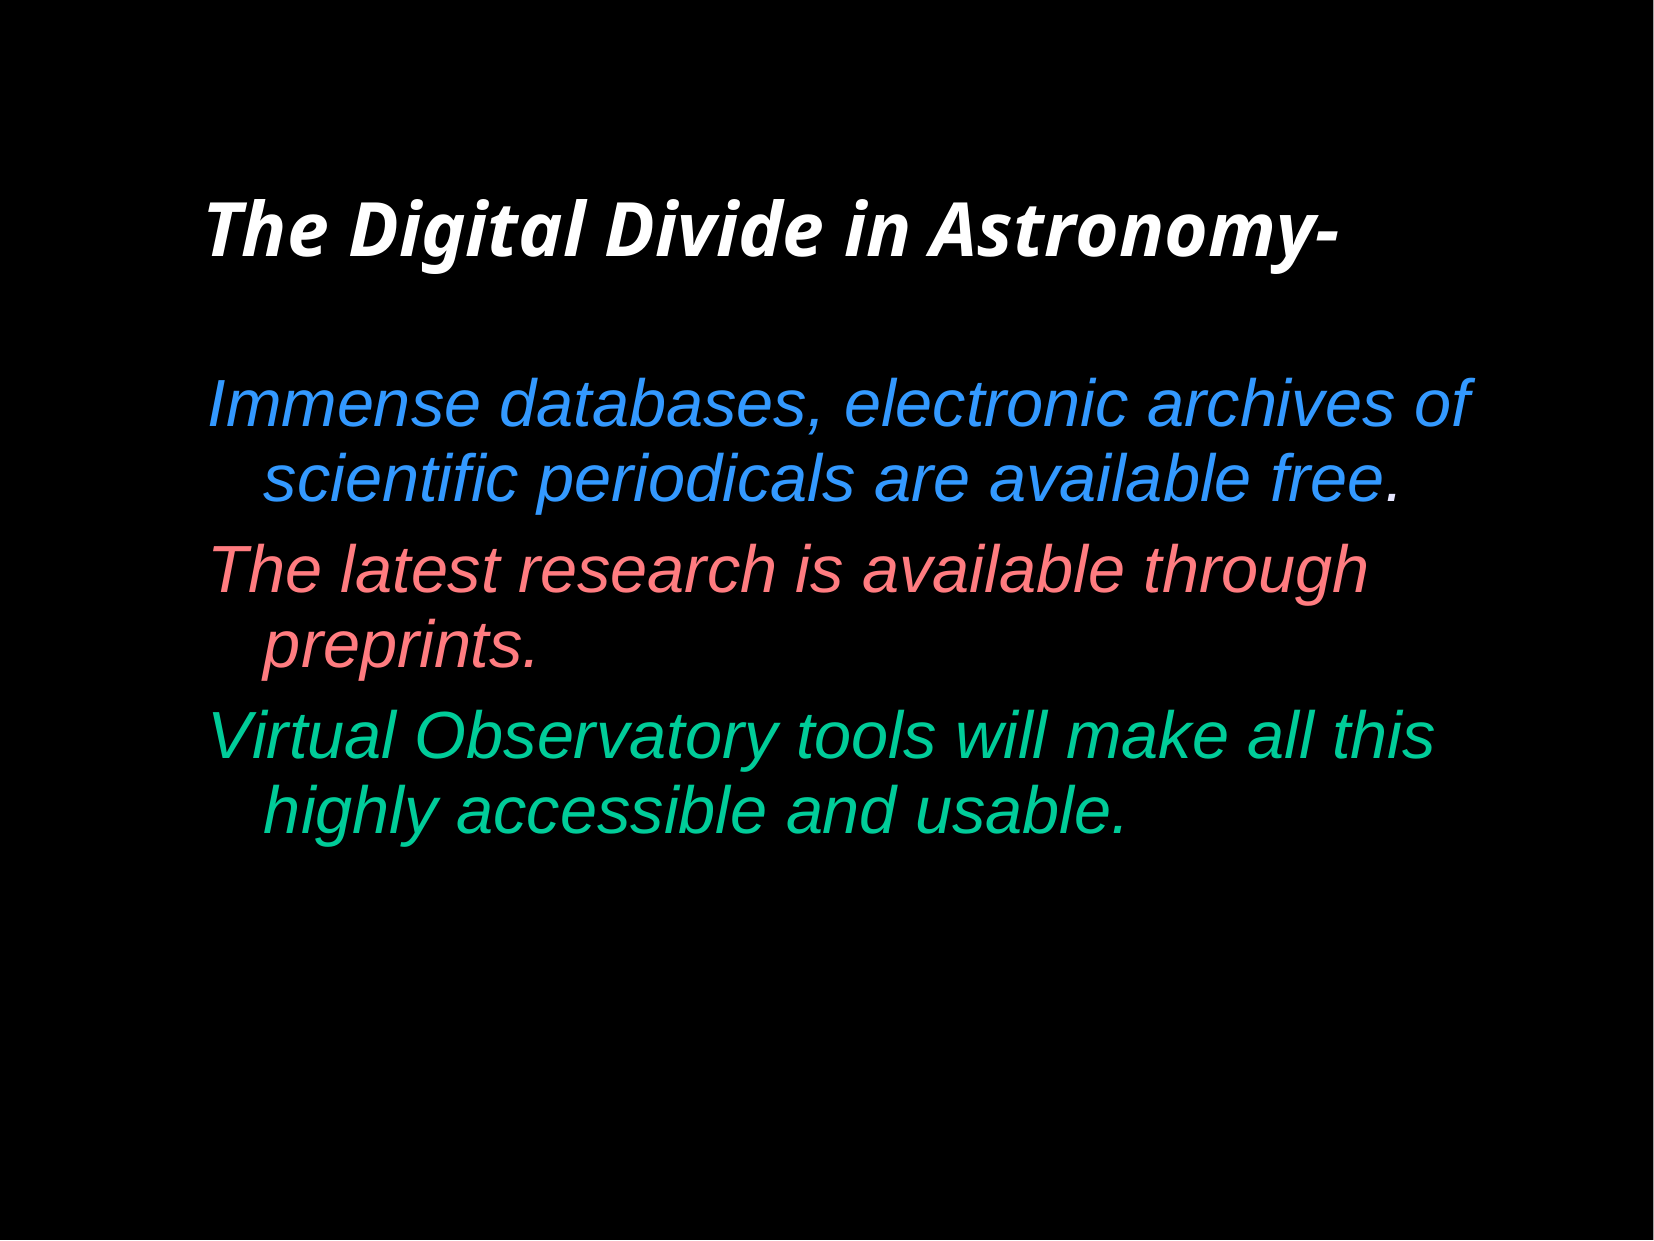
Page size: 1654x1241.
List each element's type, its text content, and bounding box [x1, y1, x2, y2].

list Immense databases, electronic archives of scientific periodicals are available free. The latest research is available through preprints. Virtual Observatory tools will make all this highly accessible and usable. [192, 358, 1599, 1103]
title The Digital Divide in Astronomy- [68, 123, 1475, 331]
